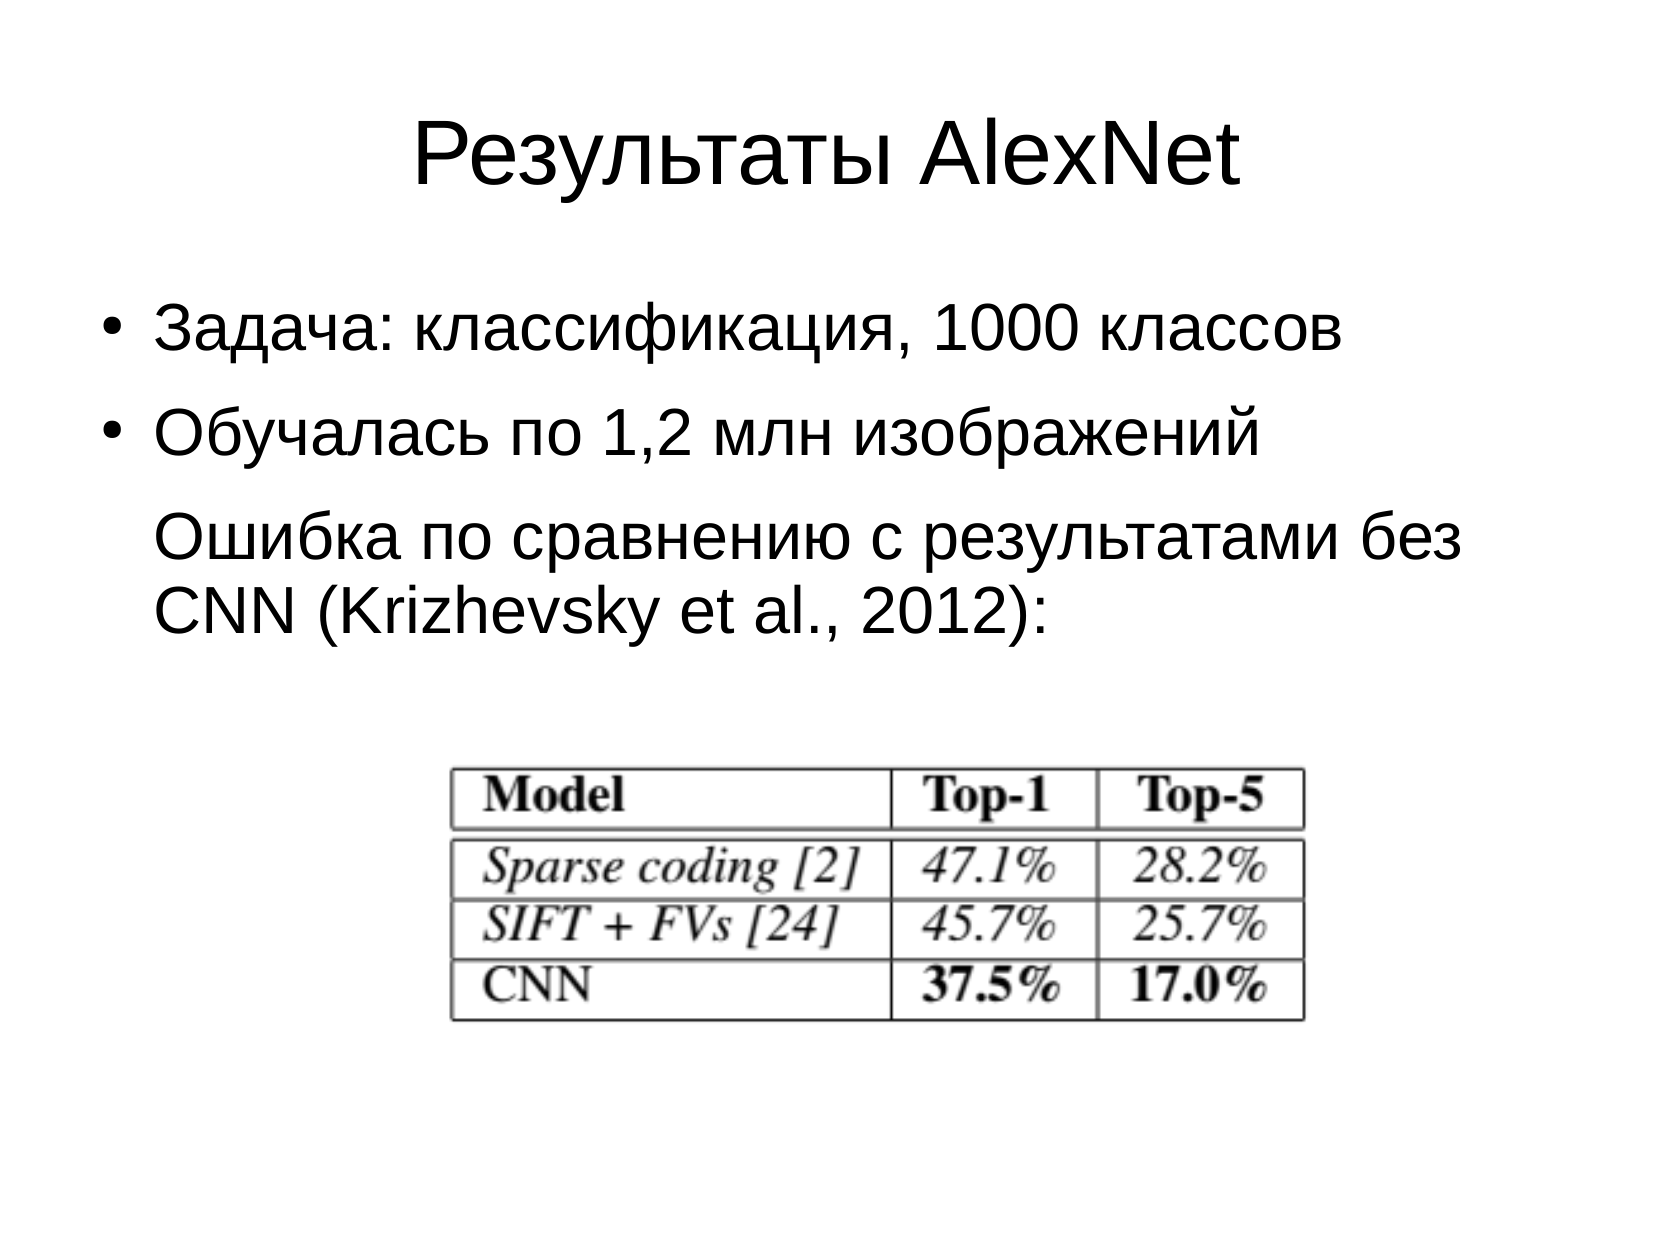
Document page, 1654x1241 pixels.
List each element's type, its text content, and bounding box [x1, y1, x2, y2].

picture [405, 713, 1344, 1051]
list Задача: классификация, 1000 классов Обучалась по 1,2 млн изображений Ошибка по сравнению с результатами без CNN (Krizhevsky et al., 2012): [82, 290, 1571, 676]
title Результаты AlexNet [82, 49, 1571, 257]
